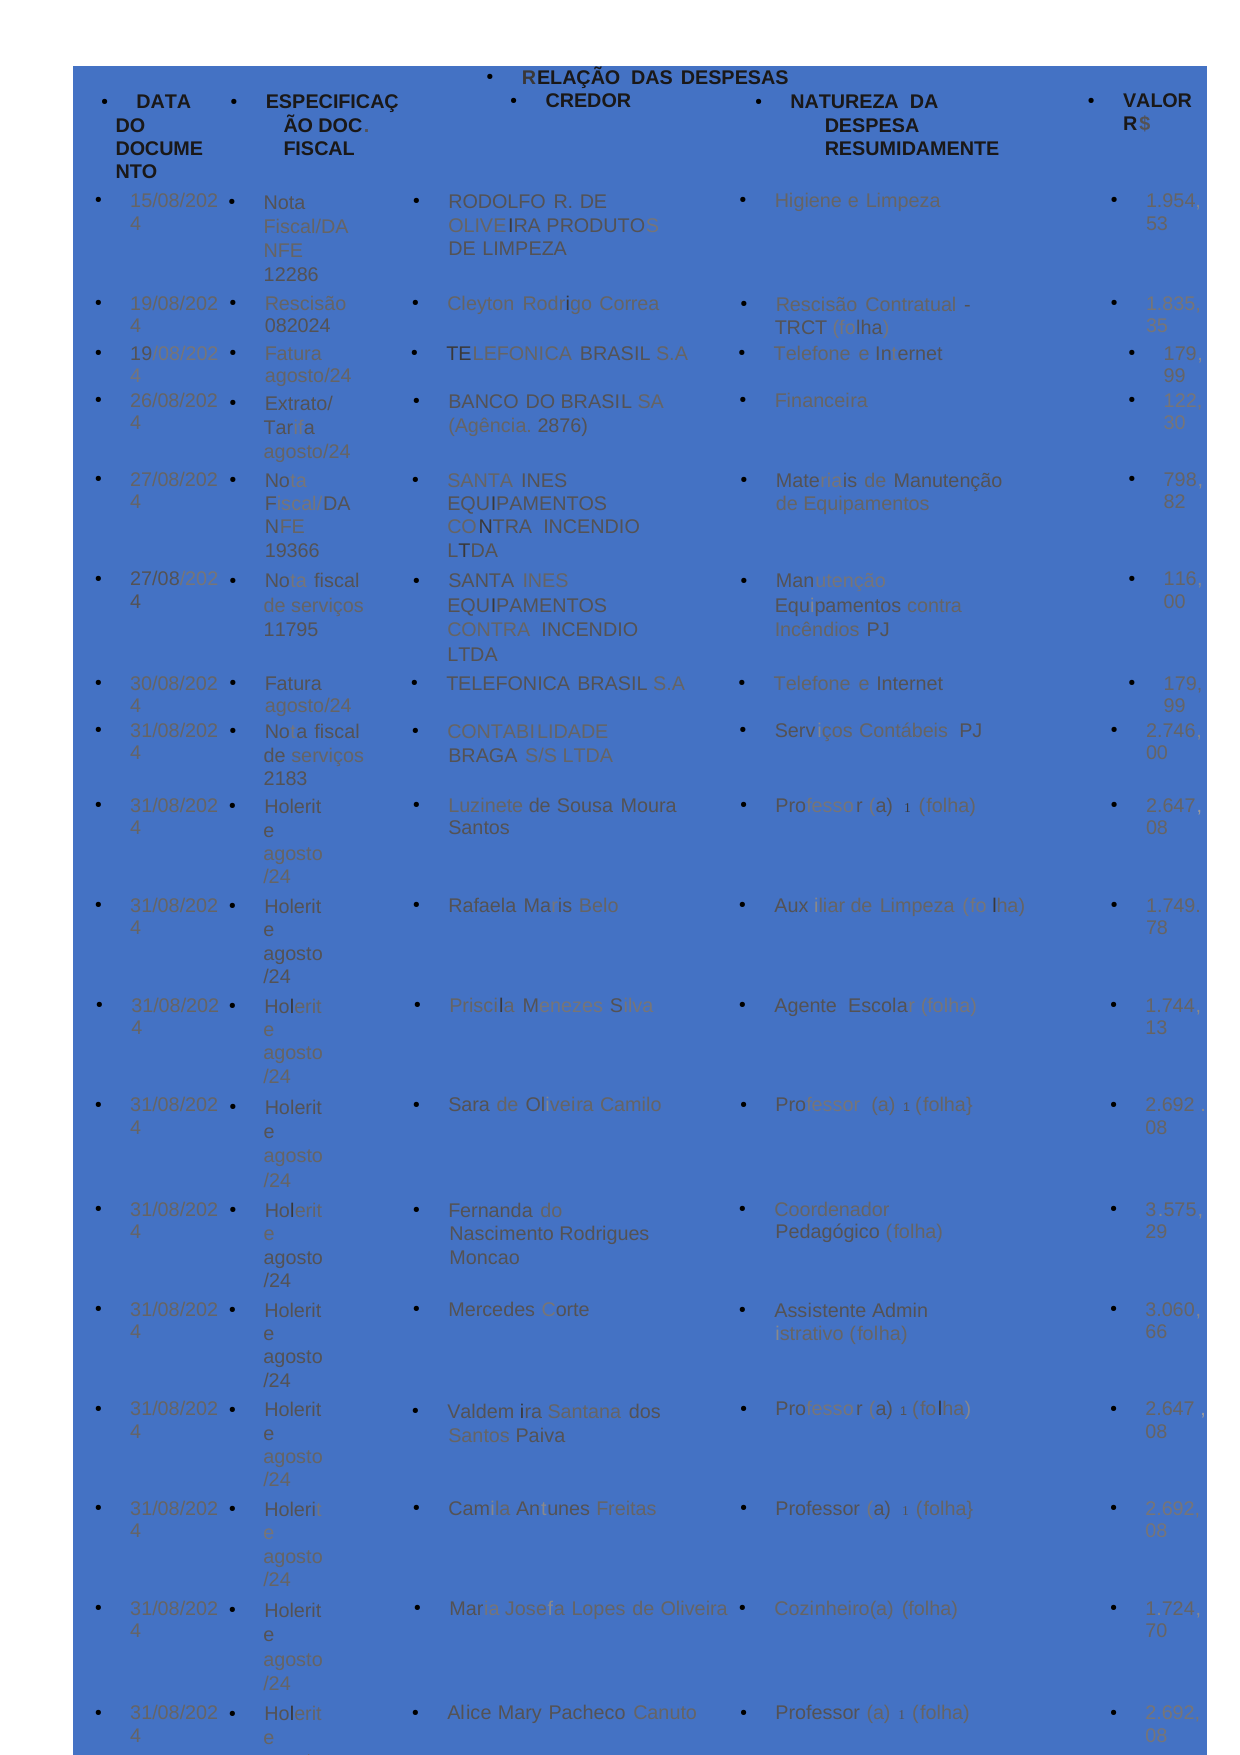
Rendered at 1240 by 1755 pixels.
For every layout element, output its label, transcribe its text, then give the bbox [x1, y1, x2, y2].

table_cell 2.647,08 [1033, 795, 1207, 894]
table_cell 1.835,35 [1033, 292, 1207, 342]
table_cell 3.575,29 [1033, 1198, 1207, 1298]
table_cell Holerite agosto/24 [224, 1597, 407, 1702]
table_cell 2.692 .08 [1033, 1094, 1207, 1198]
table_cell 31/08/2024 [73, 795, 224, 894]
table_cell Rescisão Contratual - TRCT (folha) [735, 292, 1033, 342]
table_cell 31/08/2024 [73, 720, 224, 795]
table_cell Nota fiscal de serviços 11795 [224, 568, 407, 672]
table_cell Higiene e Limpeza [735, 190, 1033, 292]
table_cell Holerite agosto/24 [224, 1198, 407, 1298]
table_cell 179,99 [1033, 672, 1207, 720]
table_cell Aux iliar de Limpeza (fo lha) [735, 894, 1033, 994]
table_cell ESPECIFICAÇÃO DOC. FISCAL [224, 90, 407, 190]
table_cell Professor (a) 1 (folha) [735, 795, 1033, 894]
table_cell SANTA INES EQUIPAMENTOS CONTRA INCENDIO LTDA [407, 568, 735, 672]
table_cell Maria Josefa Lopes de Oliveira [407, 1597, 735, 1702]
table_cell 31/08/2024 [73, 1298, 224, 1398]
table_cell Materiais de Manutenção de Equipamentos [735, 468, 1033, 568]
table_cell Holerite agosto/24 [224, 795, 407, 894]
table_cell Coordenador Pedagógico (folha) [735, 1198, 1033, 1298]
table_cell Assistente Admin istrativo (folha) [735, 1298, 1033, 1398]
table_cell Valdem ira Santana dos Santos Paiva [407, 1398, 735, 1498]
table_cell 31/08/2024 [73, 1094, 224, 1198]
table_cell NATUREZA DA DESPESA RESUMIDAMENTE [735, 90, 1033, 190]
table_cell 1.749.78 [1033, 894, 1207, 994]
table_cell Mercedes Corte [407, 1298, 735, 1398]
table_cell Nota fiscal de serviços 2183 [224, 720, 407, 795]
table_cell VALOR R$ [1033, 90, 1207, 190]
table_cell 31/08/2024 [73, 894, 224, 994]
table_cell 1.724,70 [1033, 1597, 1207, 1702]
table_cell TELEFONICA BRASIL S.A [407, 672, 735, 720]
table_cell 19/08/2024 [73, 292, 224, 342]
table_cell Professor (a) 1 (folha} [735, 1498, 1033, 1597]
table_cell Luzinete de Sousa Moura Santos [407, 795, 735, 894]
table_cell Cozinheiro(a) (folha) [735, 1597, 1033, 1702]
table_cell Fatura agosto/24 [224, 342, 407, 390]
table_cell Holerite agosto/24 [224, 894, 407, 994]
table_cell Extrato/Tarifa agosto/24 [224, 390, 407, 468]
table_cell Fatura agosto/24 [224, 672, 407, 720]
table_cell 1.744,13 [1033, 994, 1207, 1094]
table_cell 122,30 [1033, 390, 1207, 468]
table_header RELAÇÃO DAS DESPESAS [73, 66, 1207, 90]
table_cell 2.746,00 [1033, 720, 1207, 795]
table_cell 31/08/2024 [73, 1702, 224, 1755]
table_cell Rescisão 082024 [224, 292, 407, 342]
table_cell 30/08/2024 [73, 672, 224, 720]
table_cell CREDOR [407, 90, 735, 190]
table_cell Nota Fiscal/DANFE 19366 [224, 468, 407, 568]
table_cell Telefone e Internet [735, 672, 1033, 720]
table_cell 1.954,53 [1033, 190, 1207, 292]
table_cell Telefone e Internet [735, 342, 1033, 390]
table_cell Holerite agosto/24 [224, 1094, 407, 1198]
table_cell 31/08/2024 [73, 1498, 224, 1597]
table_cell 2.692,08 [1033, 1702, 1207, 1755]
table_cell Holerite agosto/24 [224, 1498, 407, 1597]
table_cell Agente Escolar (folha) [735, 994, 1033, 1094]
table_cell 798,82 [1033, 468, 1207, 568]
table_cell 27/08/2024 [73, 468, 224, 568]
table_cell Holerite agosto/24 [224, 1702, 407, 1755]
table_cell 31/08/2024 [73, 994, 224, 1094]
table_cell 2.647 ,08 [1033, 1398, 1207, 1498]
table_cell RODOLFO R. DE OLIVEIRA PRODUTOS DE LIMPEZA [407, 190, 735, 292]
table_cell Nota Fiscal/DANFE 12286 [224, 190, 407, 292]
table_cell Alice Mary Pacheco Canuto [407, 1702, 735, 1755]
table_cell Professor (a) 1 (folha) [735, 1398, 1033, 1498]
table_cell 3.060,66 [1033, 1298, 1207, 1398]
table_cell Professor (a) 1 (folha} [735, 1094, 1033, 1198]
table_cell 31/08/2024 [73, 1398, 224, 1498]
table_cell 179,99 [1033, 342, 1207, 390]
table_cell 31/08/2024 [73, 1198, 224, 1298]
table_cell 19/08/2024 [73, 342, 224, 390]
table_cell Fernanda do Nascimento Rodrigues Moncao [407, 1198, 735, 1298]
table_cell Professor (a) 1 (folha) [735, 1702, 1033, 1755]
table_cell DATA DO DOCUMENTO [73, 90, 224, 190]
table_cell Rafaela Maris Belo [407, 894, 735, 994]
table_cell 27/08/2024 [73, 568, 224, 672]
table_cell Financeira [735, 390, 1033, 468]
table_cell Camila Antunes Freitas [407, 1498, 735, 1597]
table_cell 15/08/2024 [73, 190, 224, 292]
table_cell SANTA INES EQUIPAMENTOS CONTRA INCENDIO LTDA [407, 468, 735, 568]
table_cell 2.692,08 [1033, 1498, 1207, 1597]
table_cell CONTABILIDADE BRAGA S/S LTDA [407, 720, 735, 795]
table_cell 116,00 [1033, 568, 1207, 672]
table_cell Priscila Menezes Silva [407, 994, 735, 1094]
table_cell Holerite agosto/24 [224, 1398, 407, 1498]
table_cell Manutenção Equipamentos contra Incêndios PJ [735, 568, 1033, 672]
table_cell 31/08/2024 [73, 1597, 224, 1702]
table_cell Serviços Contábeis PJ [735, 720, 1033, 795]
table_cell 26/08/2024 [73, 390, 224, 468]
table_cell TELEFONICA BRASIL S.A [407, 342, 735, 390]
table_cell Sara de Oliveira Camilo [407, 1094, 735, 1198]
table_cell Holerite agosto/24 [224, 994, 407, 1094]
table_cell Cleyton Rodrigo Correa [407, 292, 735, 342]
table_cell BANCO DO BRASIL SA (Agência. 2876) [407, 390, 735, 468]
table_cell Holerite agosto/24 [224, 1298, 407, 1398]
